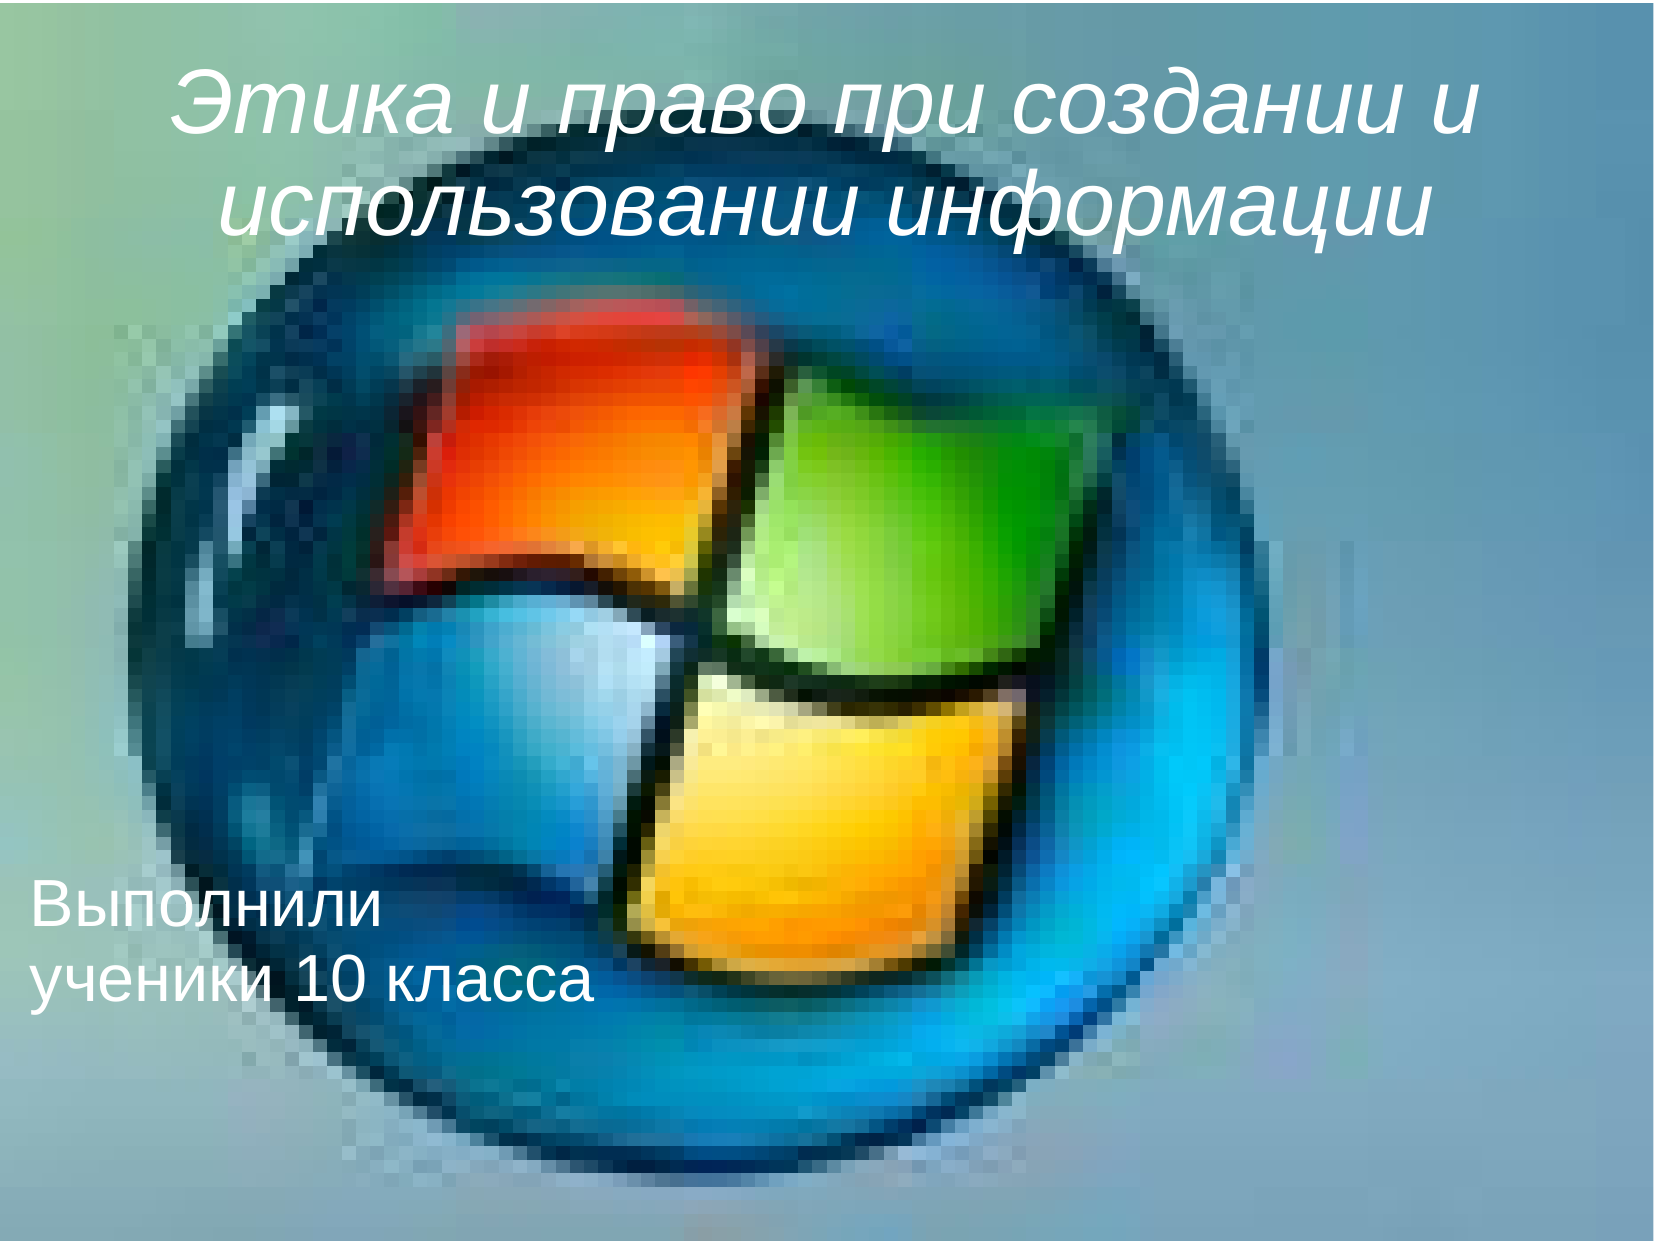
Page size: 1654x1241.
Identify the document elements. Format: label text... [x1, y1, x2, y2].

subtitle Выполнили ученики 10 класса [29, 729, 1010, 1152]
picture [0, 3, 1654, 1241]
title Этика и право при создании и использовании информации [82, 50, 1571, 256]
